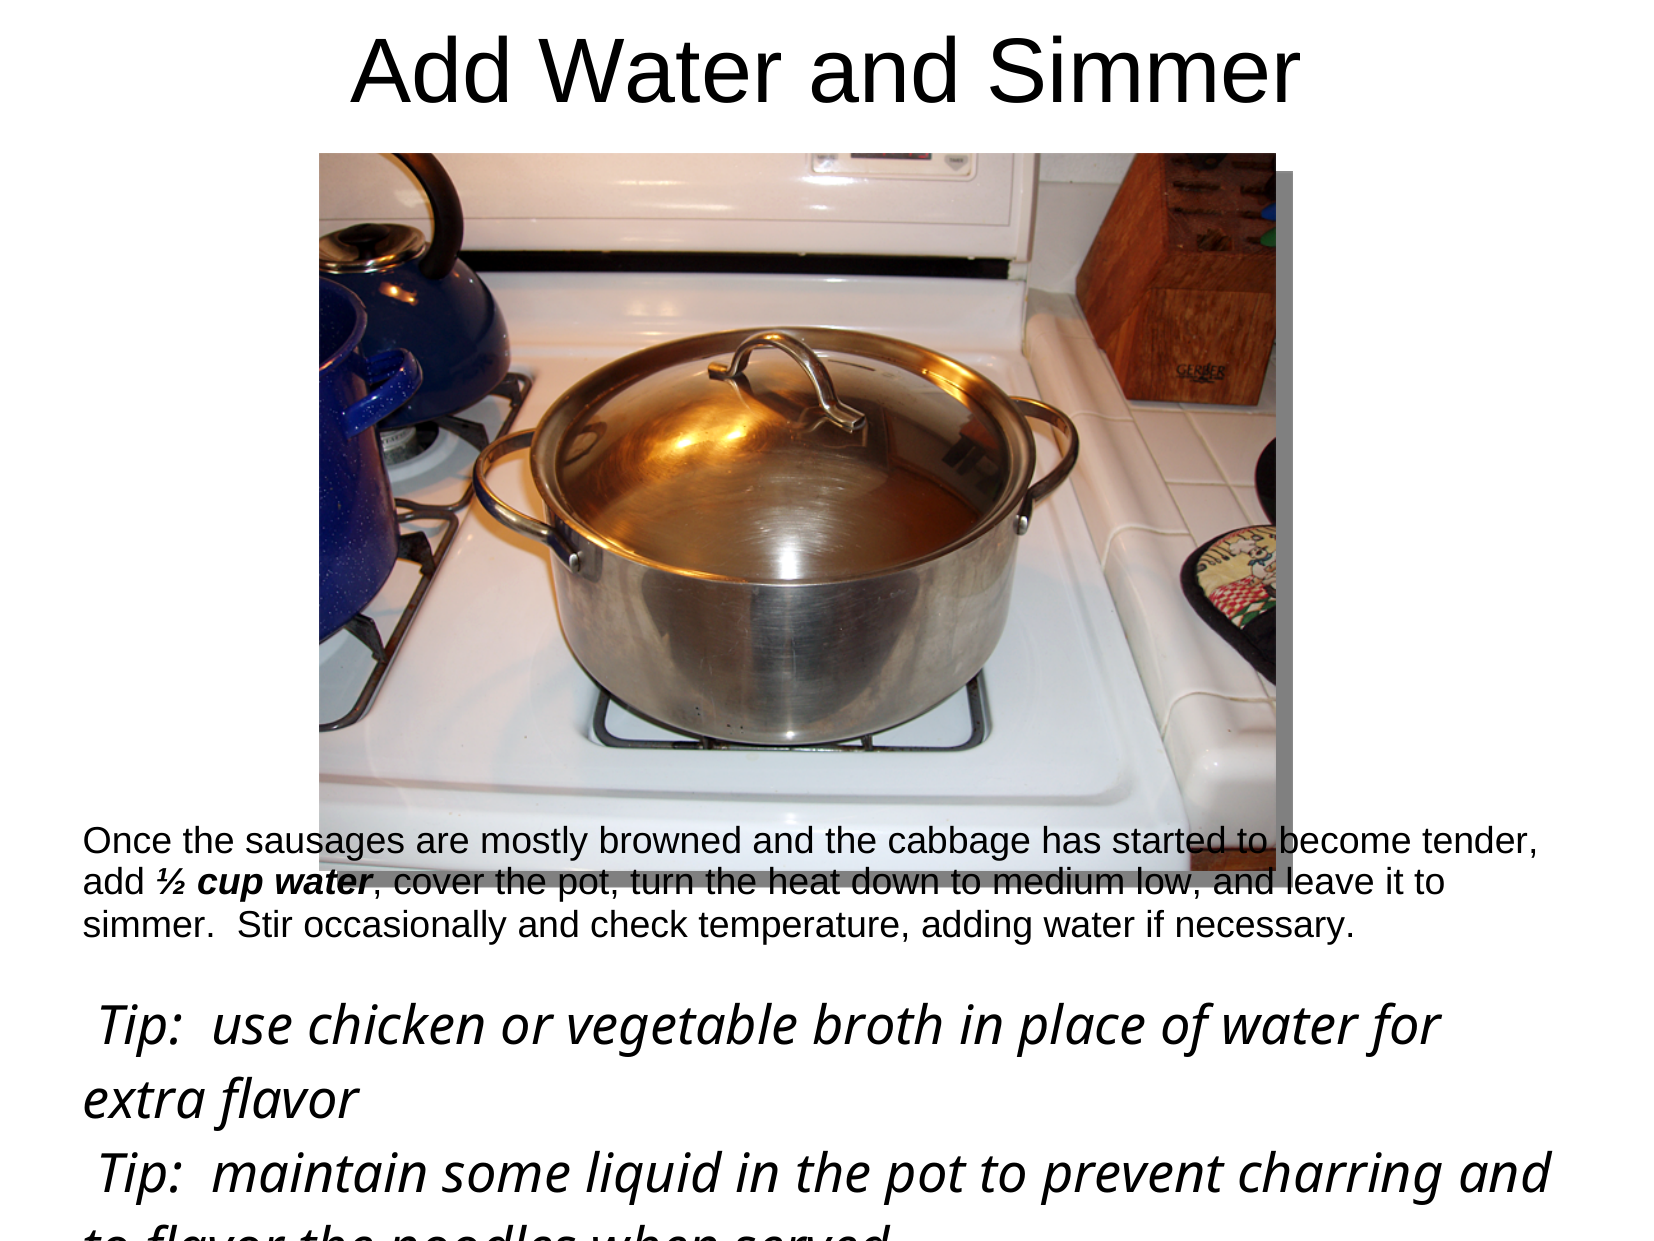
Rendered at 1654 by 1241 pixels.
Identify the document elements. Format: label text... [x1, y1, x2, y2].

title Add Water and Simmer [82, 19, 1571, 123]
subtitle Once the sausages are mostly browned and the cabbage has started to become tender, add ½ cup water, cover the pot, turn the heat down to medium low, and leave it to simmer. Stir occasionally and check temperature, adding water if necessary. Tip: use chicken or vegetable broth in place of water for extra flavor Tip: maintain some liquid in the pot to prevent charring and to flavor the noodles when served [82, 903, 1571, 1241]
picture [319, 153, 1276, 871]
